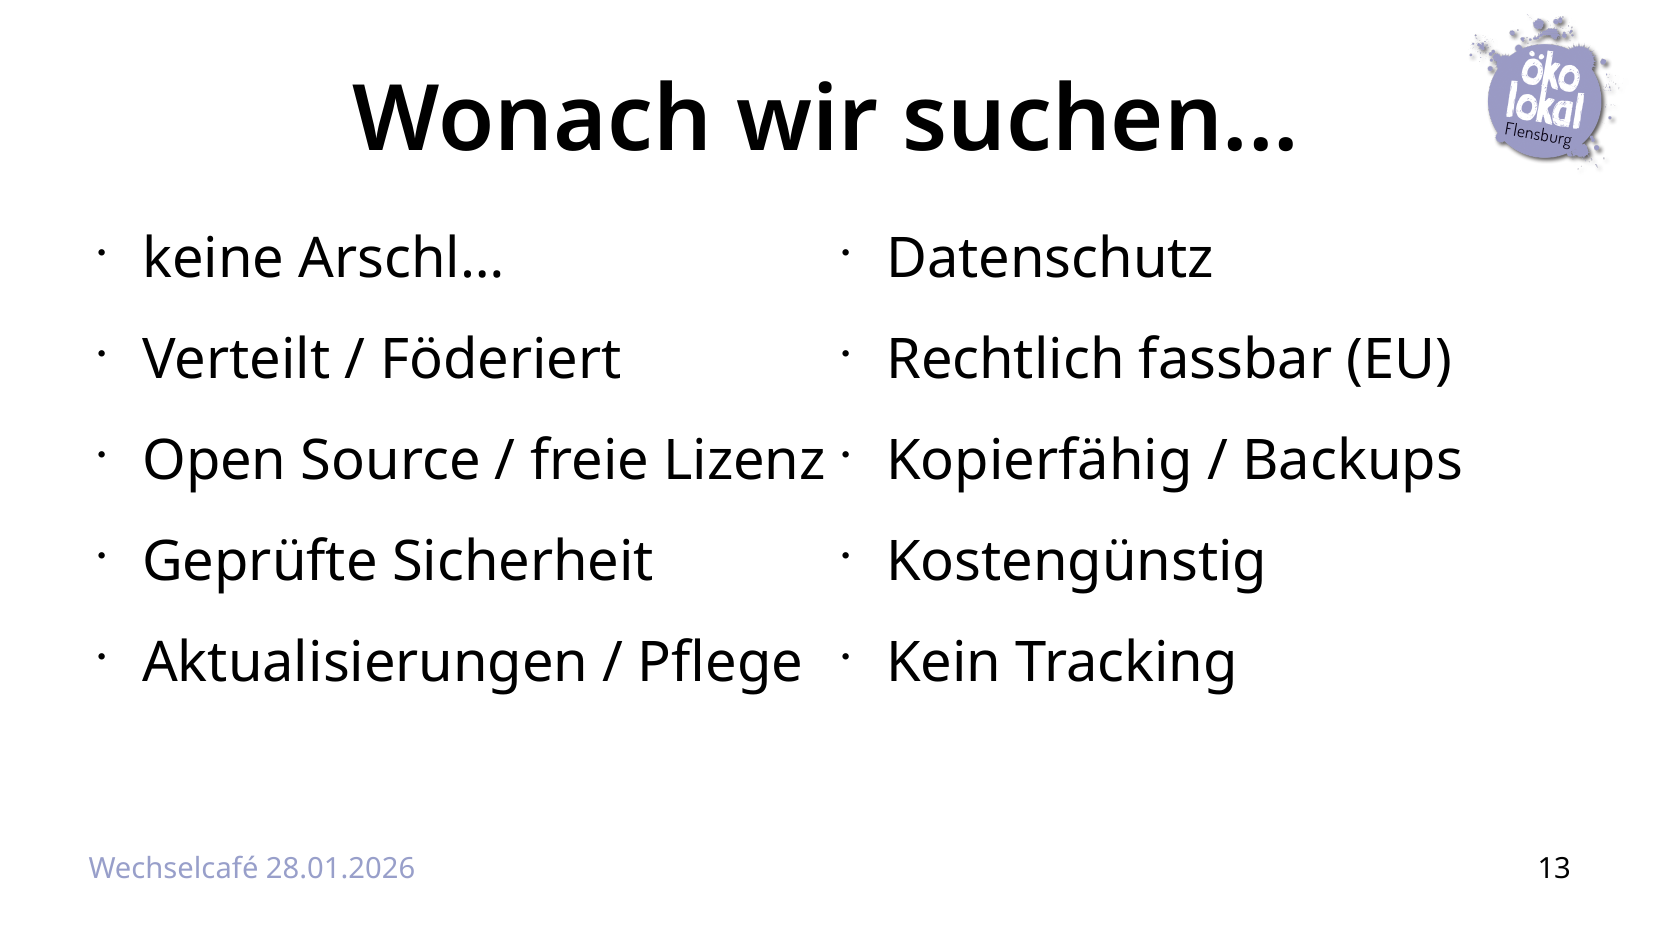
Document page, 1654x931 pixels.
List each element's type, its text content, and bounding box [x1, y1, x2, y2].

list keine Arschl… Verteilt / Föderiert Open Source / freie Lizenz Geprüfte Sicherheit Aktualisierungen / Pflege Datenschutz Rechtlich fassbar (EU) Kopierfähig / Backups Kostengünstig Kein Tracking [82, 217, 1571, 758]
picture [1444, 0, 1654, 178]
title Wonach wir suchen... [82, 37, 1571, 193]
